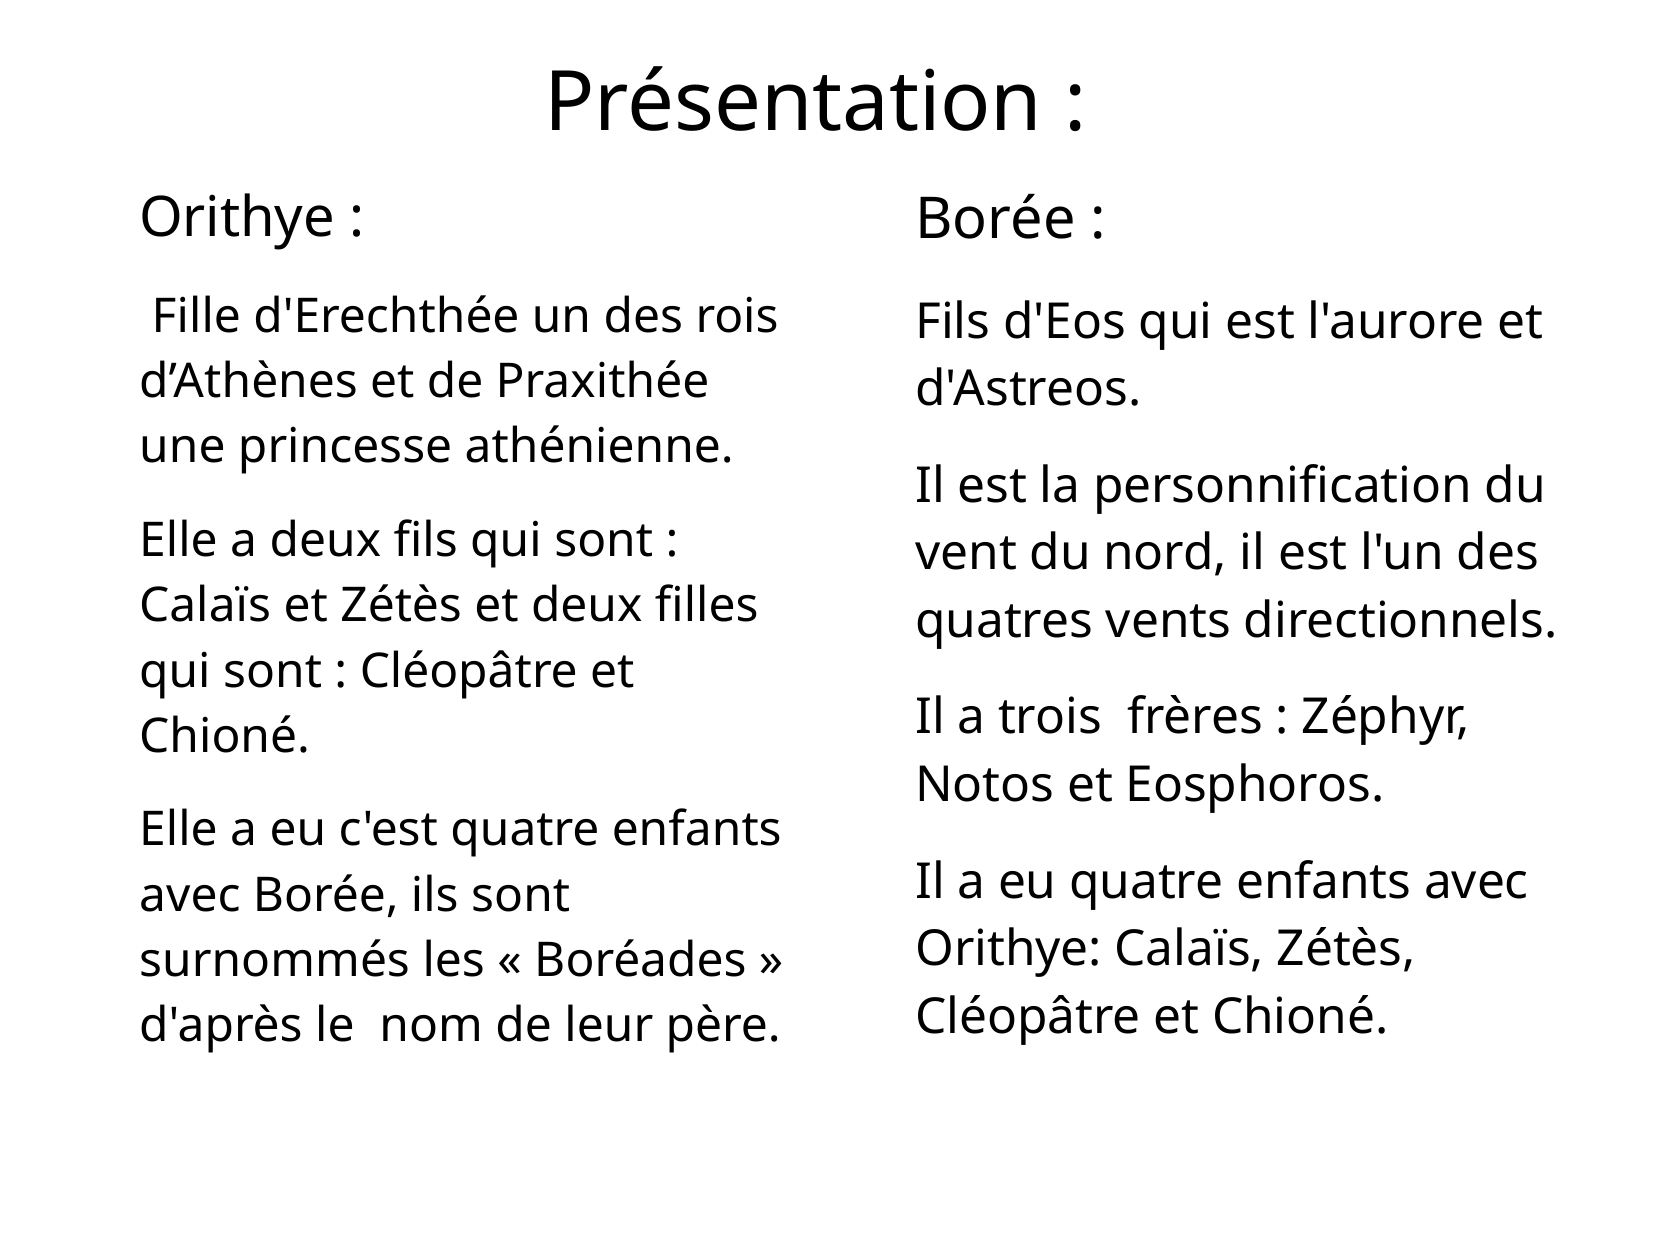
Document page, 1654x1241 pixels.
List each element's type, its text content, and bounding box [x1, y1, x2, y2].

list Borée : Fils d'Eos qui est l'aurore et d'Astreos. Il est la personnification du vent du nord, il est l'un des quatres vents directionnels. Il a trois frères : Zéphyr, Notos et Eosphoros. Il a eu quatre enfants avec Orithye: Calaïs, Zétès, Cléopâtre et Chioné. [845, 177, 1572, 1152]
list Orithye : Fille d'Erechthée un des rois d’Athènes et de Praxithée une princesse athénienne. Elle a deux fils qui sont : Calaïs et Zétès et deux filles qui sont : Cléopâtre et Chioné. Elle a eu c'est quatre enfants avec Borée, ils sont surnommés les « Boréades » d'après le nom de leur père. [71, 177, 798, 1152]
title Présentation : [82, 21, 1571, 176]
